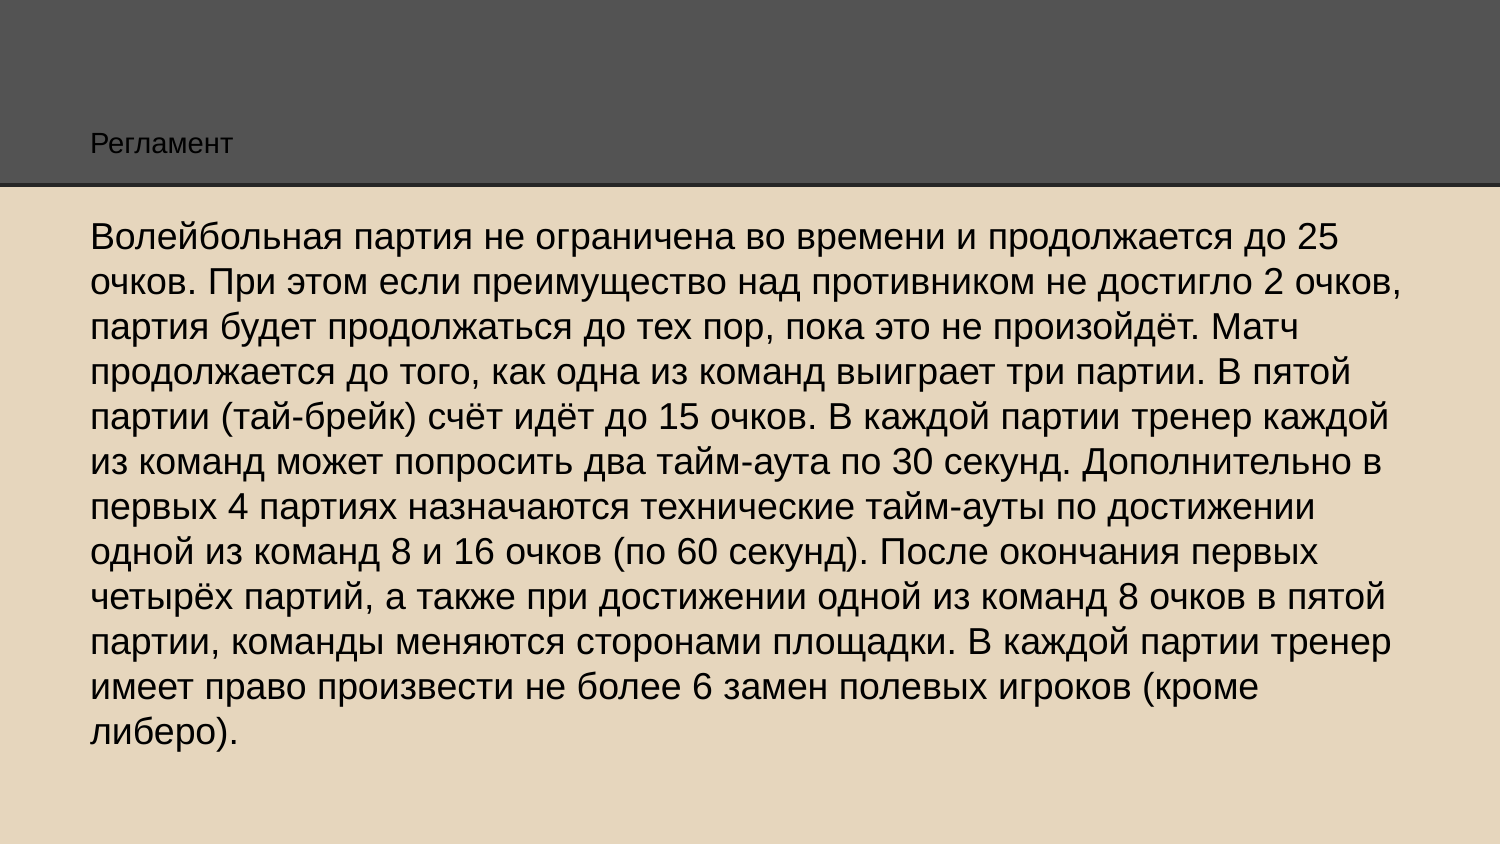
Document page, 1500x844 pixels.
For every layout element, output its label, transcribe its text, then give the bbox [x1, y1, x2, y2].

list Волейбольная партия не ограничена во времени и продолжается до 25 очков. При этом если преимущество над противником не достигло 2 очков, партия будет продолжаться до тех пор, пока это не произойдёт. Матч продолжается до того, как одна из команд выиграет три партии. В пятой партии (тай-брейк) счёт идёт до 15 очков. В каждой партии тренер каждой из команд может попросить два тайм-аута по 30 секунд. Дополнительно в первых 4 партиях назначаются технические тайм-ауты по достижении одной из команд 8 и 16 очков (по 60 секунд). После окончания первых четырёх партий, а также при достижении одной из команд 8 очков в пятой партии, команды меняются сторонами площадки. В каждой партии тренер имеет право произвести не более 6 замен полевых игроков (кроме либеро). [75, 196, 1425, 808]
title Регламент [75, 33, 1425, 175]
